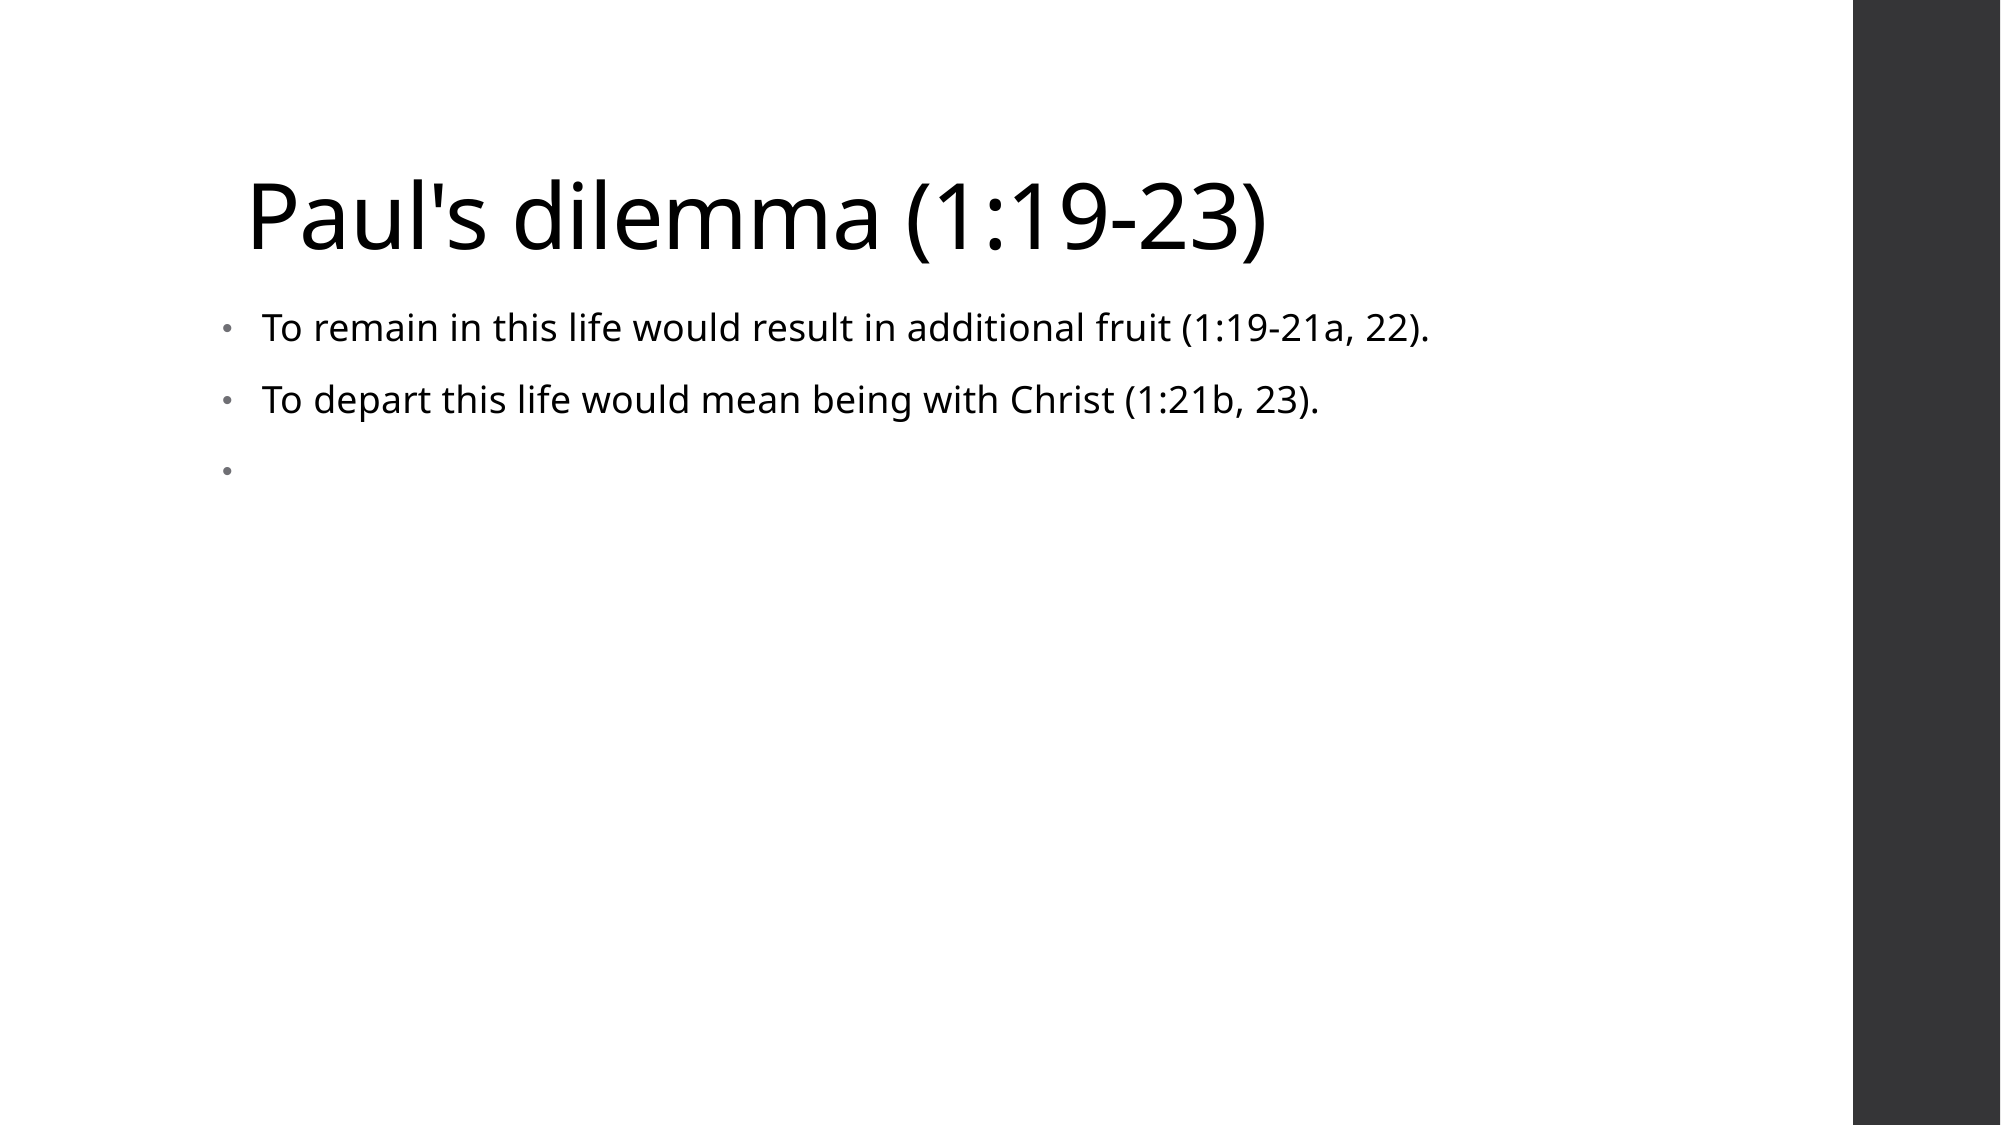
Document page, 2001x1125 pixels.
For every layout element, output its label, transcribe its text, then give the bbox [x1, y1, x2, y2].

title Paul's dilemma (1:19-23) [206, 60, 1797, 278]
list To remain in this life would result in additional fruit (1:19-21a, 22). To depart this life would mean being with Christ (1:21b, 23). [206, 299, 1617, 1014]
